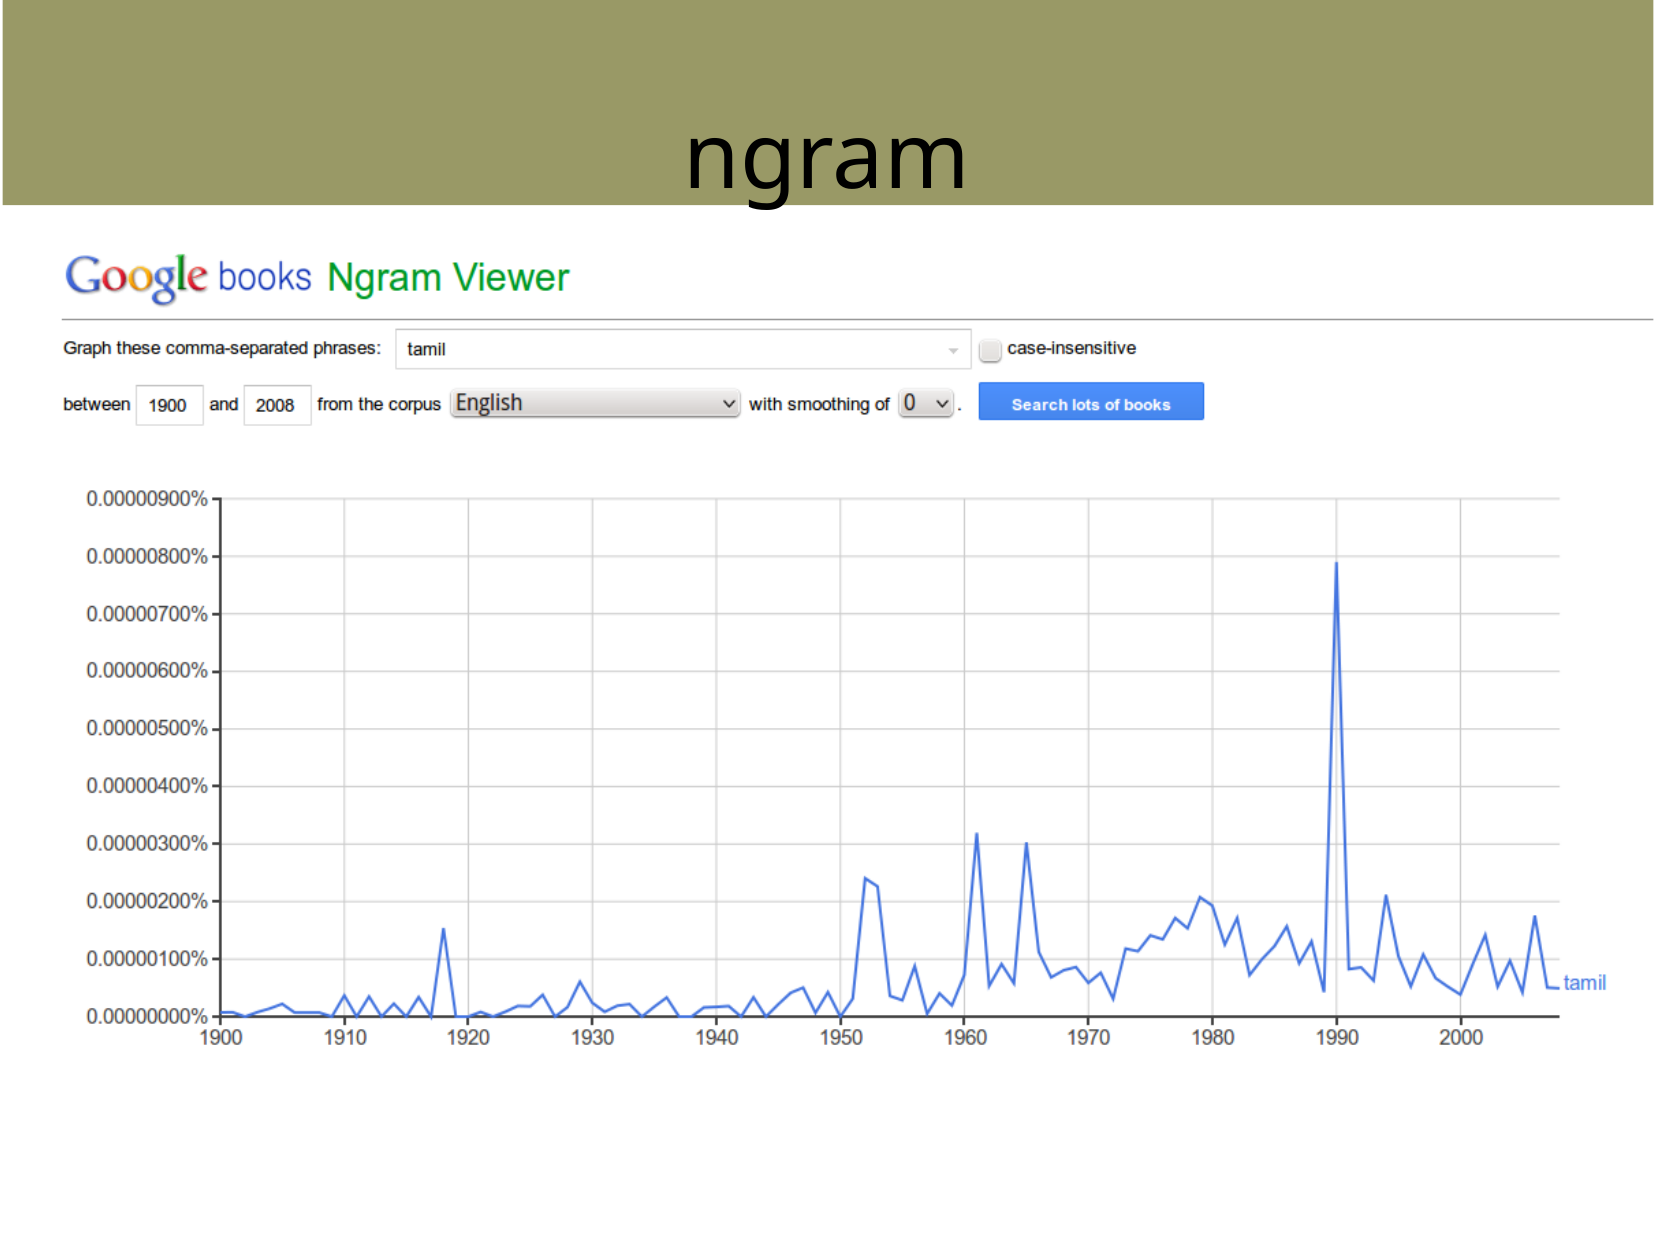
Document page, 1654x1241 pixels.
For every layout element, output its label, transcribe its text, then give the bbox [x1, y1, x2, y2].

picture [47, 236, 1654, 1052]
text_box [2, 0, 1654, 206]
title ngram [82, 49, 1571, 236]
